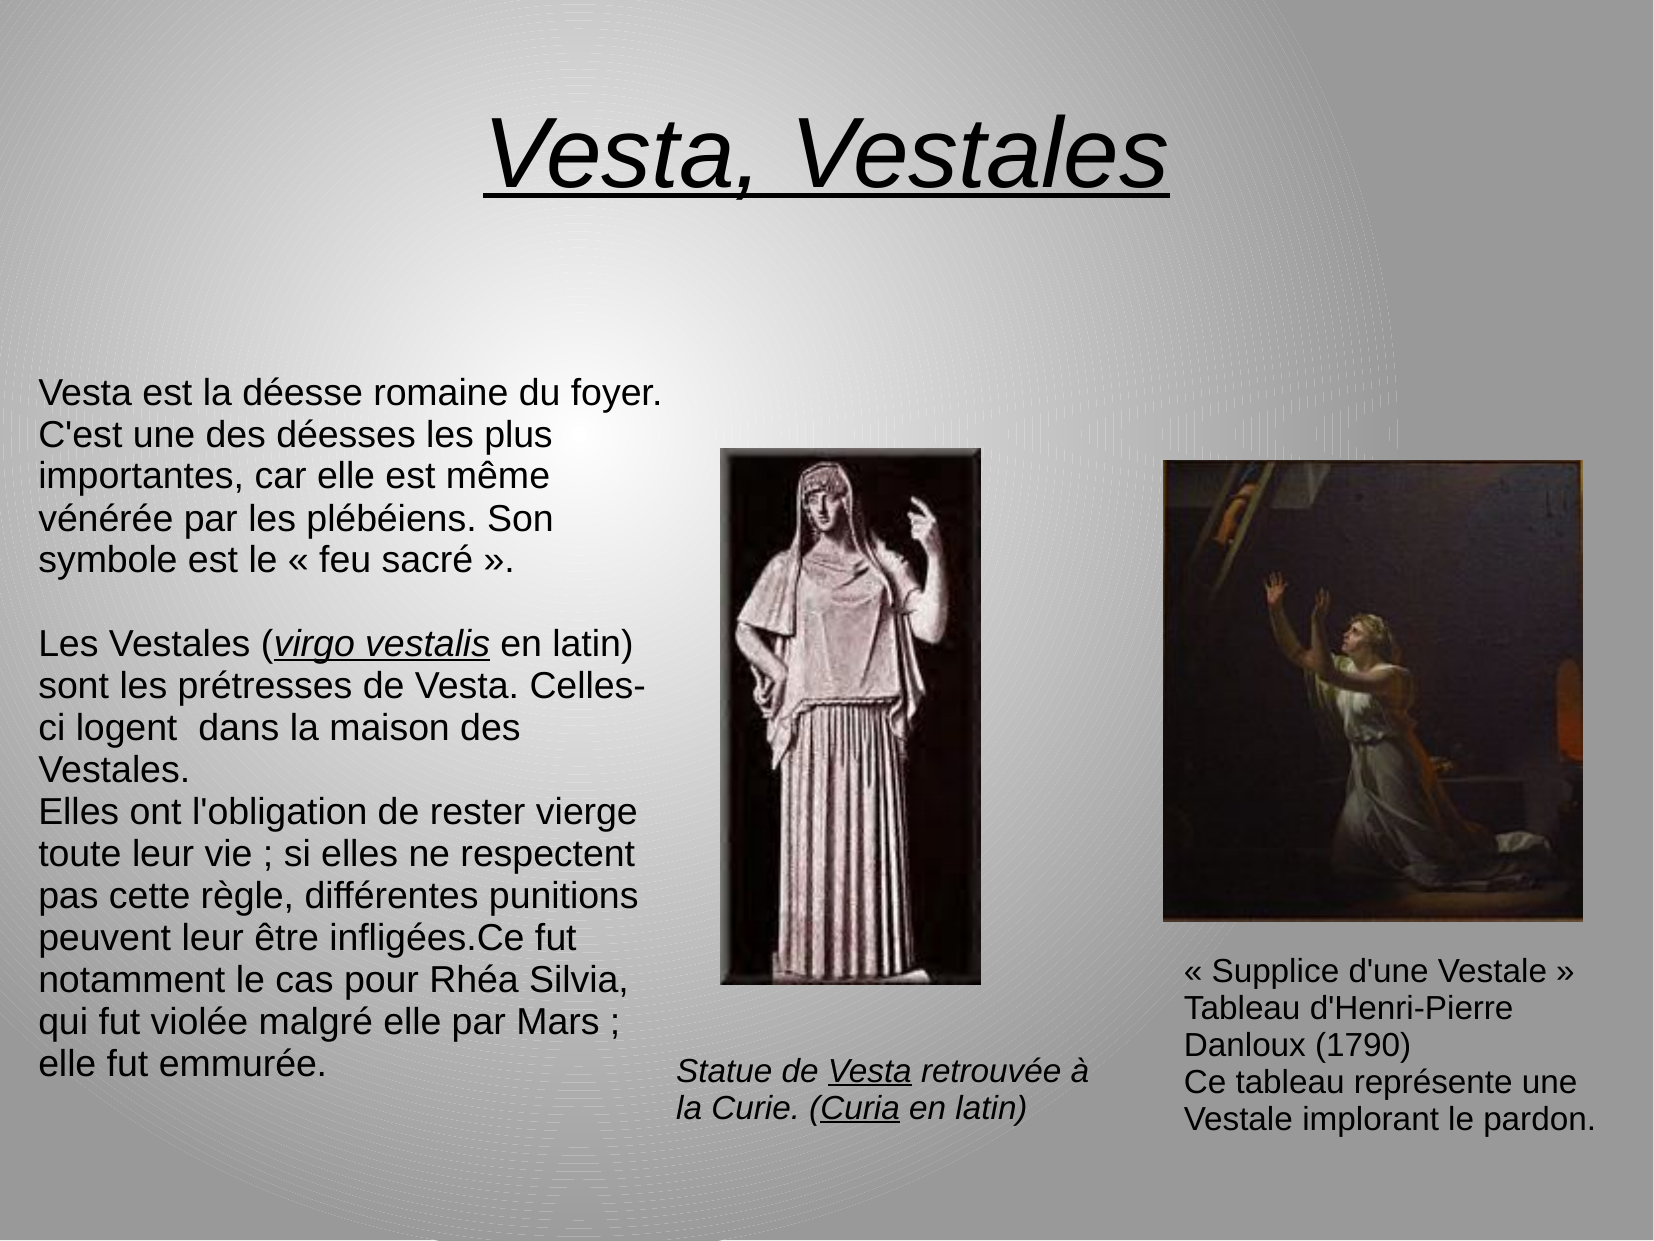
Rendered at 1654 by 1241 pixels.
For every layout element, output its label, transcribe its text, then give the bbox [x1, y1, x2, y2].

text_box « Supplice d'une Vestale » Tableau d'Henri-Pierre Danloux (1790) Ce tableau représente une Vestale implorant le pardon. [1169, 944, 1630, 1147]
title Vesta, Vestales [82, 49, 1571, 257]
picture [1163, 460, 1583, 922]
text_box Vesta est la déesse romaine du foyer. C'est une des déesses les plus importantes, car elle est même vénérée par les plébéiens. Son symbole est le « feu sacré ». Les Vestales (virgo vestalis en latin) sont les prétresses de Vesta. Celles-ci logent dans la maison des Vestales. Elles ont l'obligation de rester vierge toute leur vie ; si elles ne respectent pas cette règle, différentes punitions peuvent leur être infligées.Ce fut notamment le cas pour Rhéa Silvia, qui fut violée malgré elle par Mars ; elle fut emmurée. [23, 363, 686, 1094]
picture [720, 448, 981, 985]
text_box Statue de Vesta retrouvée à la Curie. (Curia en latin) [661, 1044, 1123, 1134]
